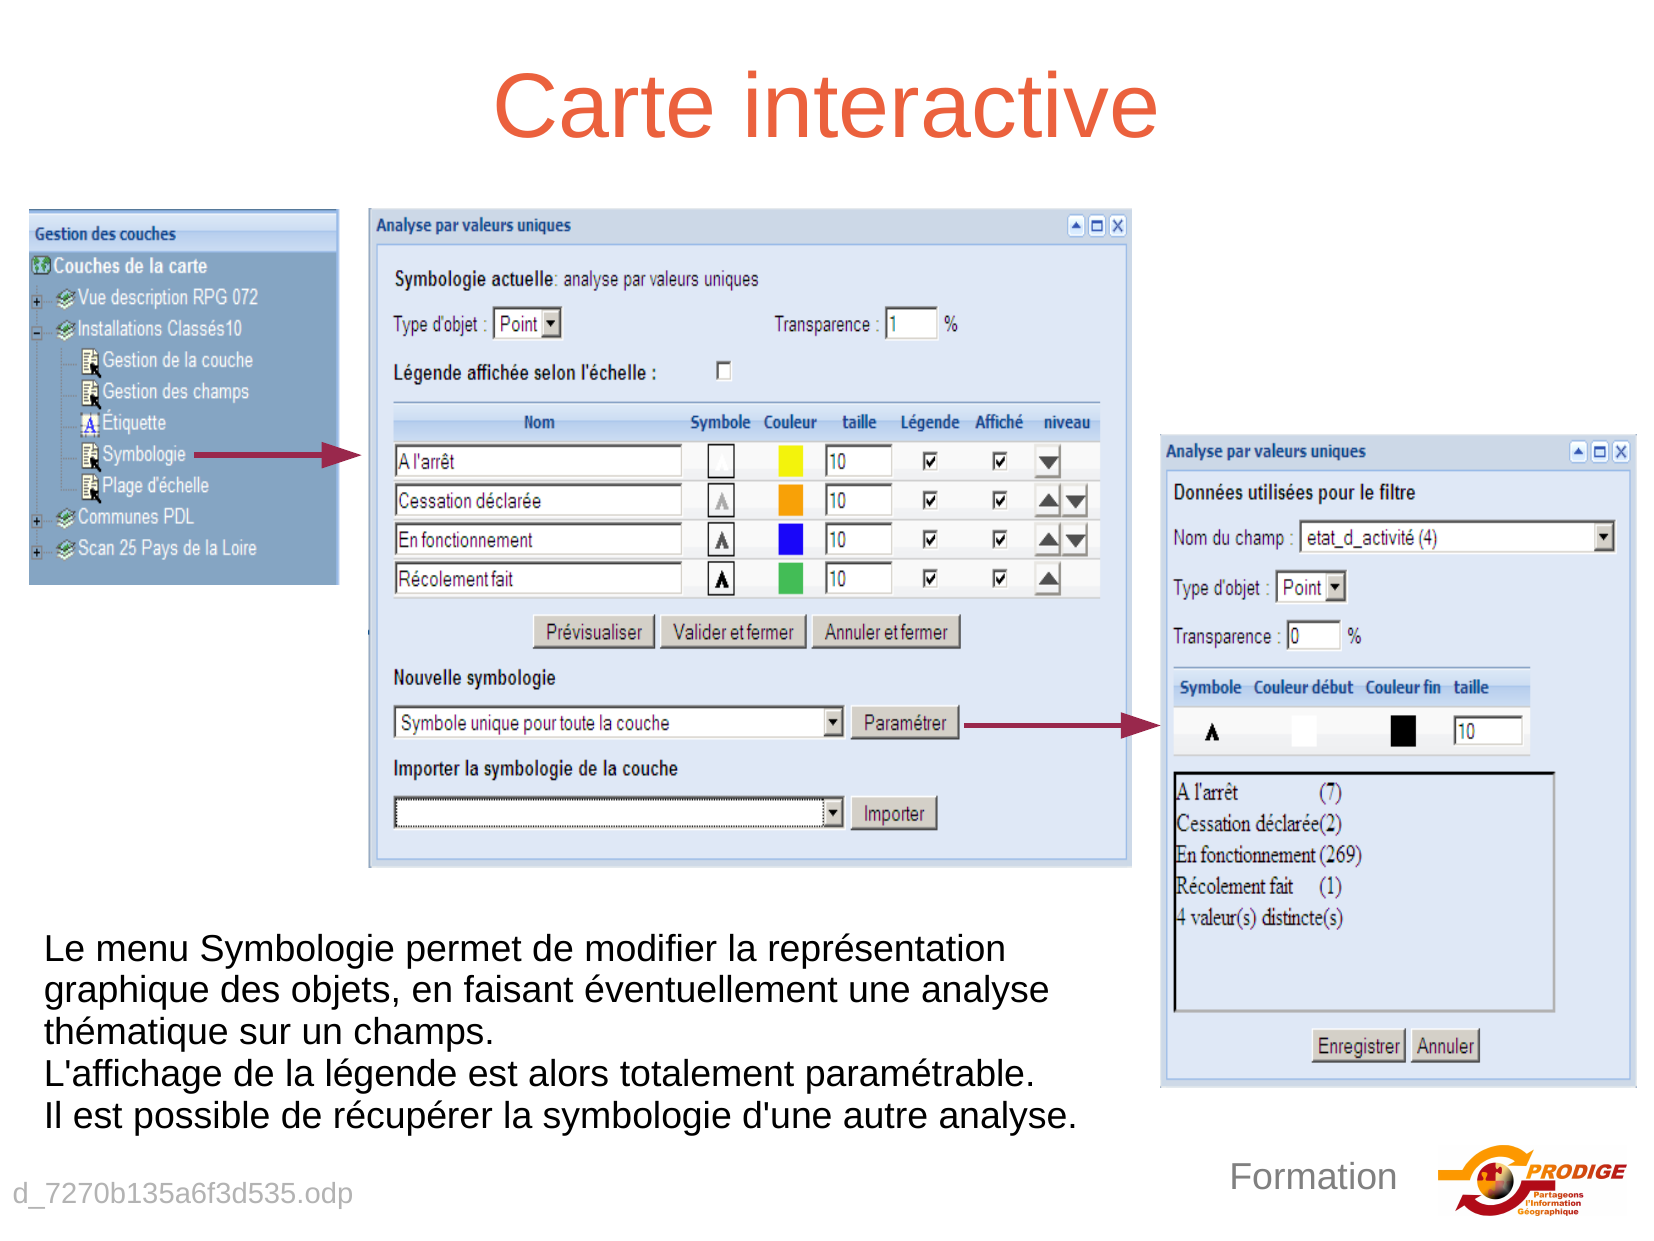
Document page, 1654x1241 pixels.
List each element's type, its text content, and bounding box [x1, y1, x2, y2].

picture [1438, 1145, 1627, 1216]
picture [29, 209, 340, 585]
picture [1160, 434, 1637, 1088]
title Carte interactive [82, 9, 1571, 202]
picture [368, 208, 1132, 868]
text_box Le menu Symbologie permet de modifier la représentation graphique des objets, en faisant éventuellement une analyse thématique sur un champs. L'affichage de la légende est alors totalement paramétrable. Il est possible de récupérer la symbologie d'une autre analyse. [28, 919, 1093, 1145]
